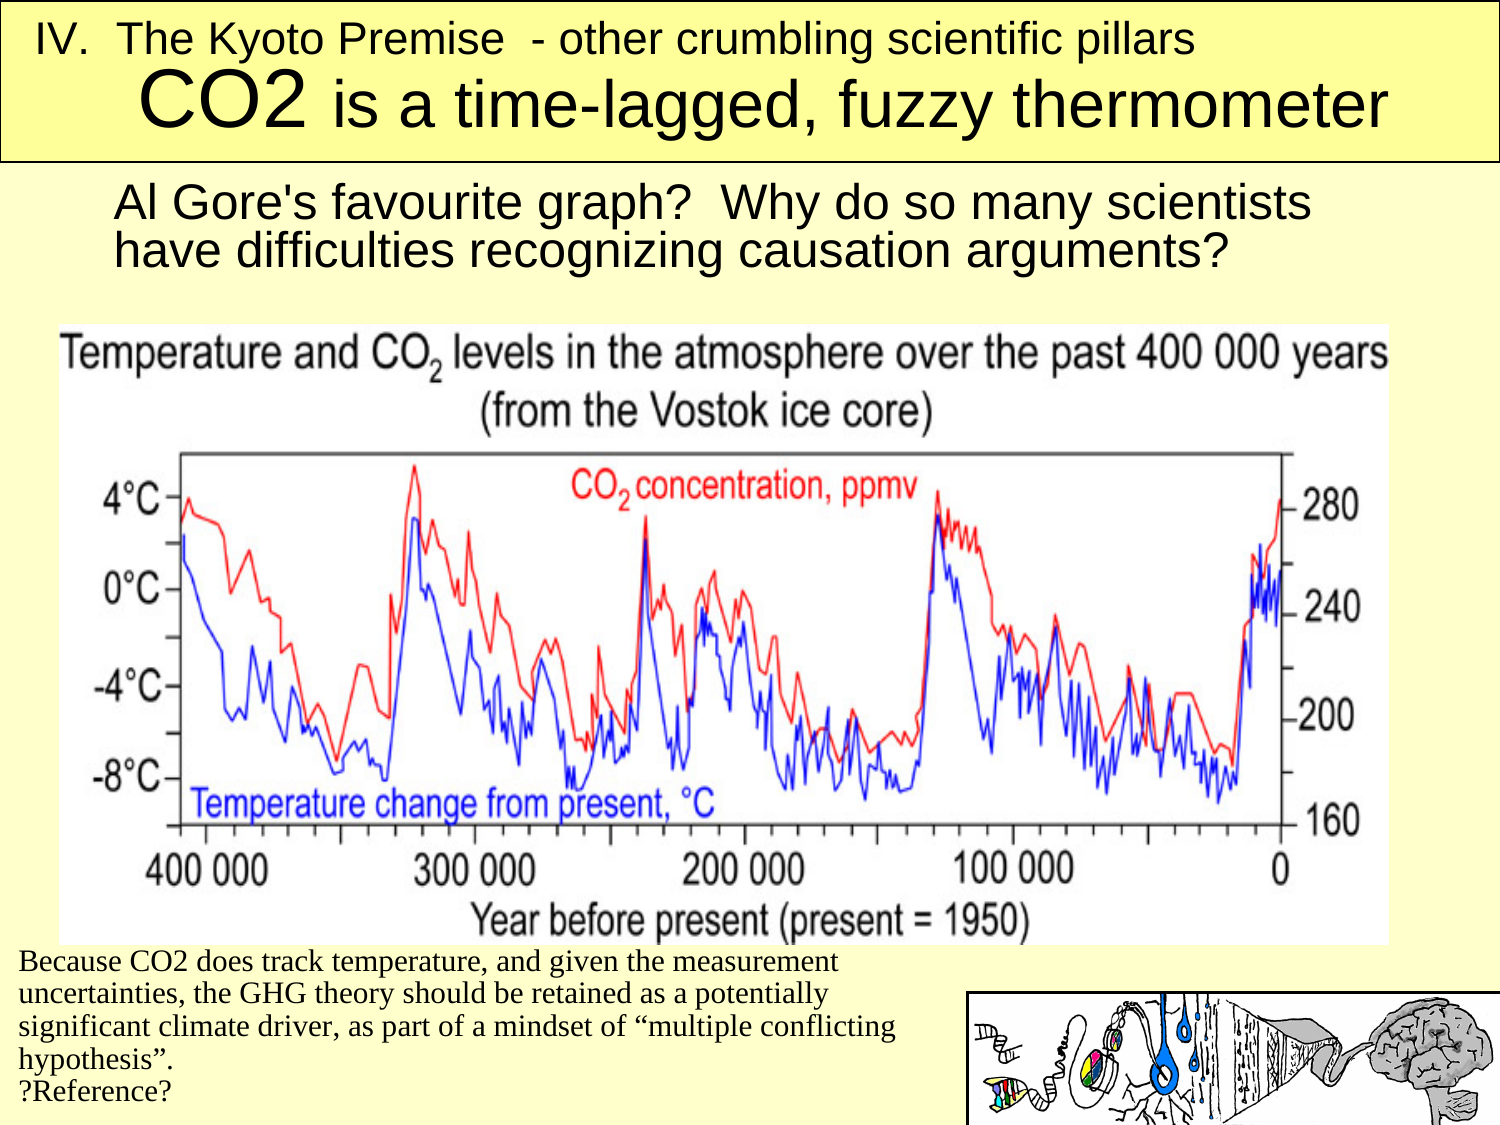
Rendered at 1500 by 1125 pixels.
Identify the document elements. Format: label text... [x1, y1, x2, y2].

title IV. The Kyoto Premise - other crumbling scientific pillars CO2 is a time-lagged, fuzzy thermometer [0, 0, 1500, 162]
list Al Gore's favourite graph? Why do so many scientists have difficulties recognizing causation arguments? [106, 180, 1388, 297]
picture [59, 324, 1389, 945]
text_box Because CO2 does track temperature, and given the measurement uncertainties, the GHG theory should be retained as a potentially significant climate driver, as part of a mindset of “multiple conflicting hypothesis”. ?Reference? [18, 944, 946, 1109]
picture [969, 994, 1500, 1125]
